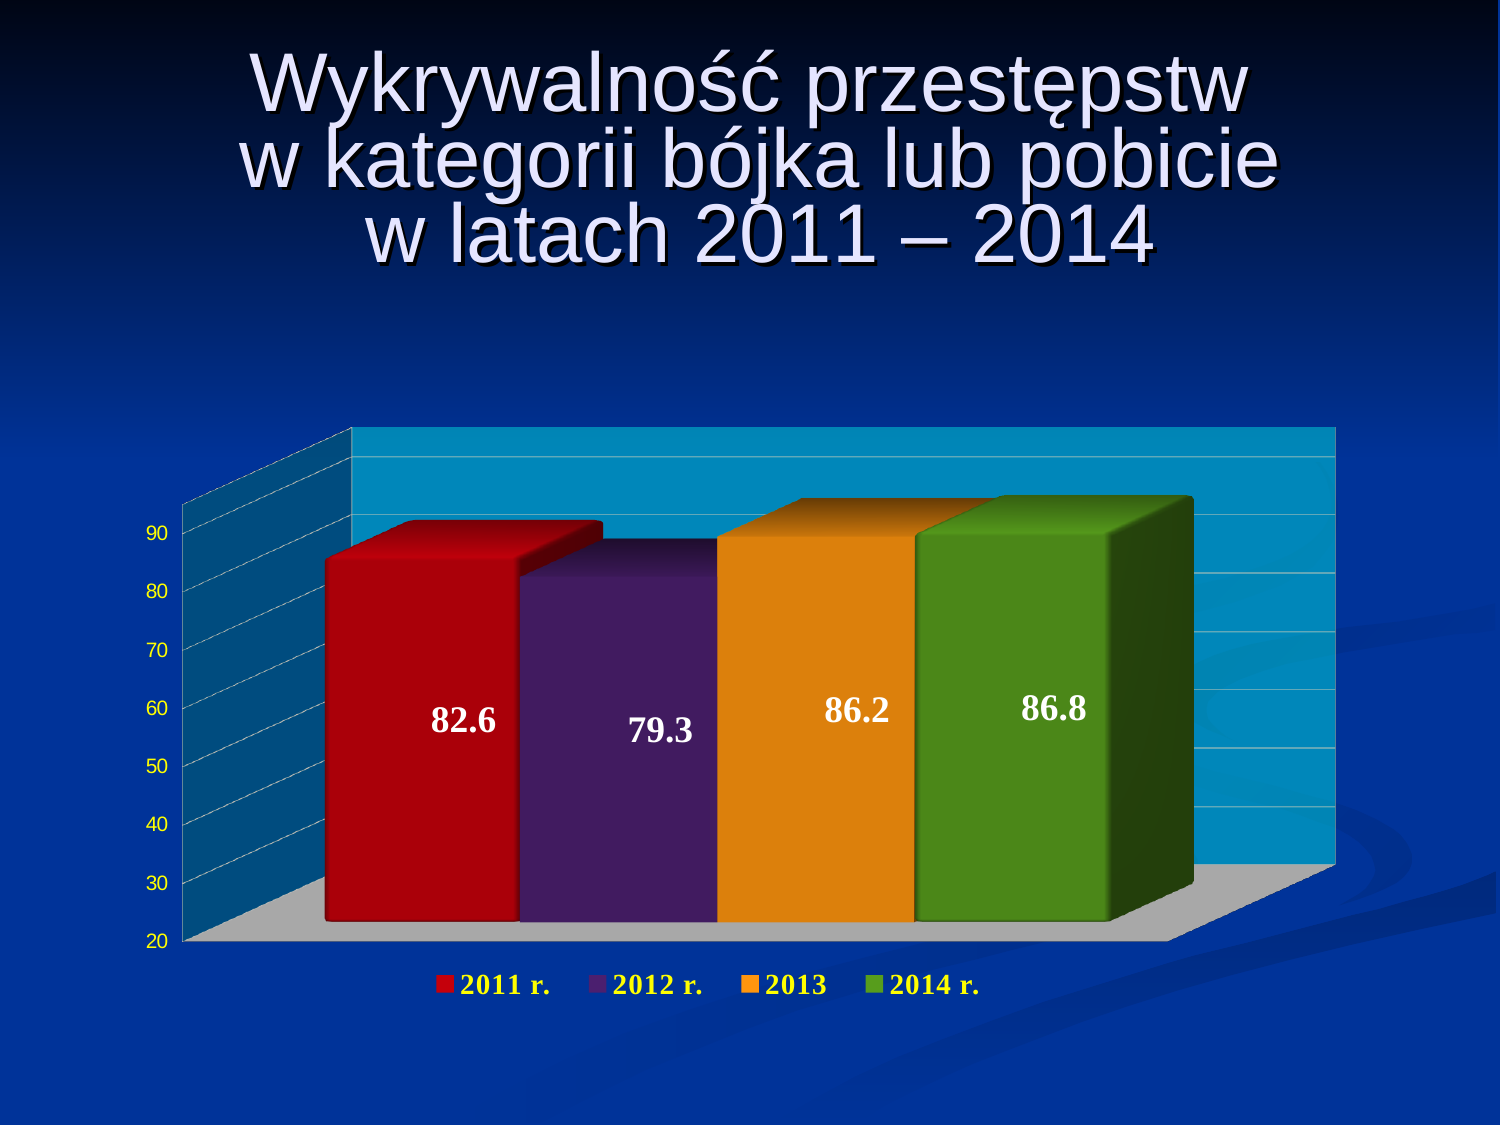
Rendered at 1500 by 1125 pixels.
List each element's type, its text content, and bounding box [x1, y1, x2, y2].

title Wykrywalność przestępstw w kategorii bójka lub pobicie w latach 2011 – 2014 [75, 21, 1424, 256]
chart [82, 401, 1418, 1075]
